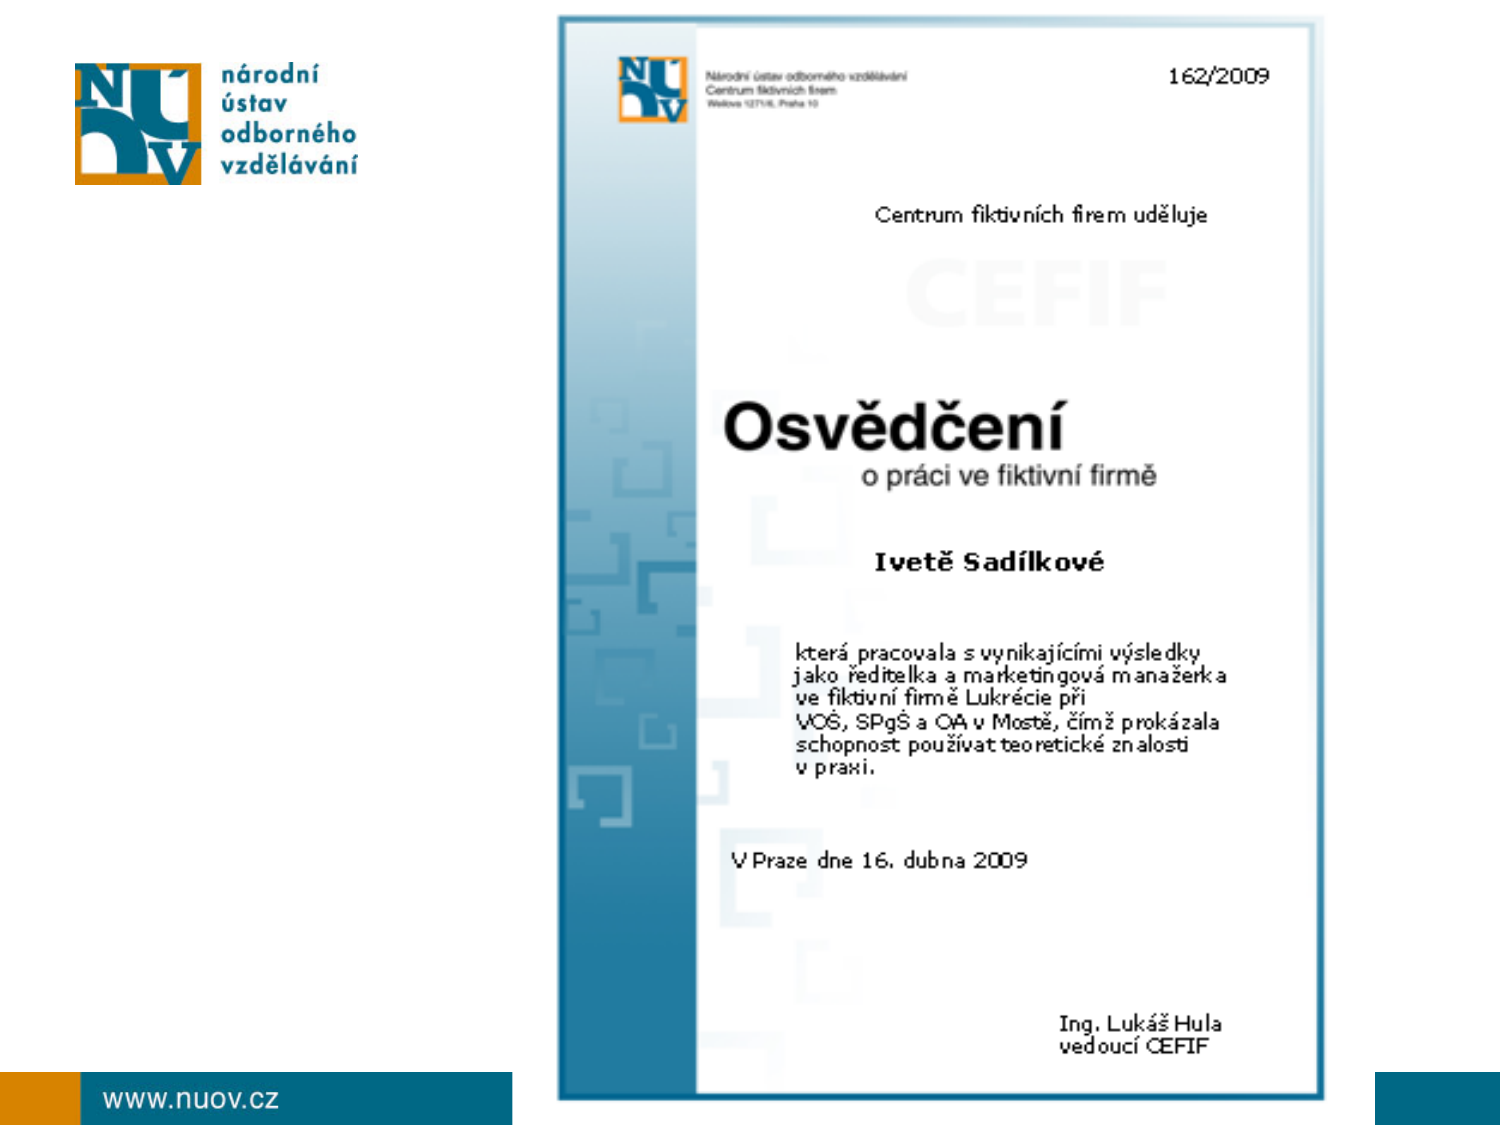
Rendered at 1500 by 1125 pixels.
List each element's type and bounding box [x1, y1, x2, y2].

text_box [0, 1072, 512, 1125]
text_box [1375, 1072, 1500, 1125]
text_box [75, 62, 358, 185]
picture [512, 0, 1375, 1125]
